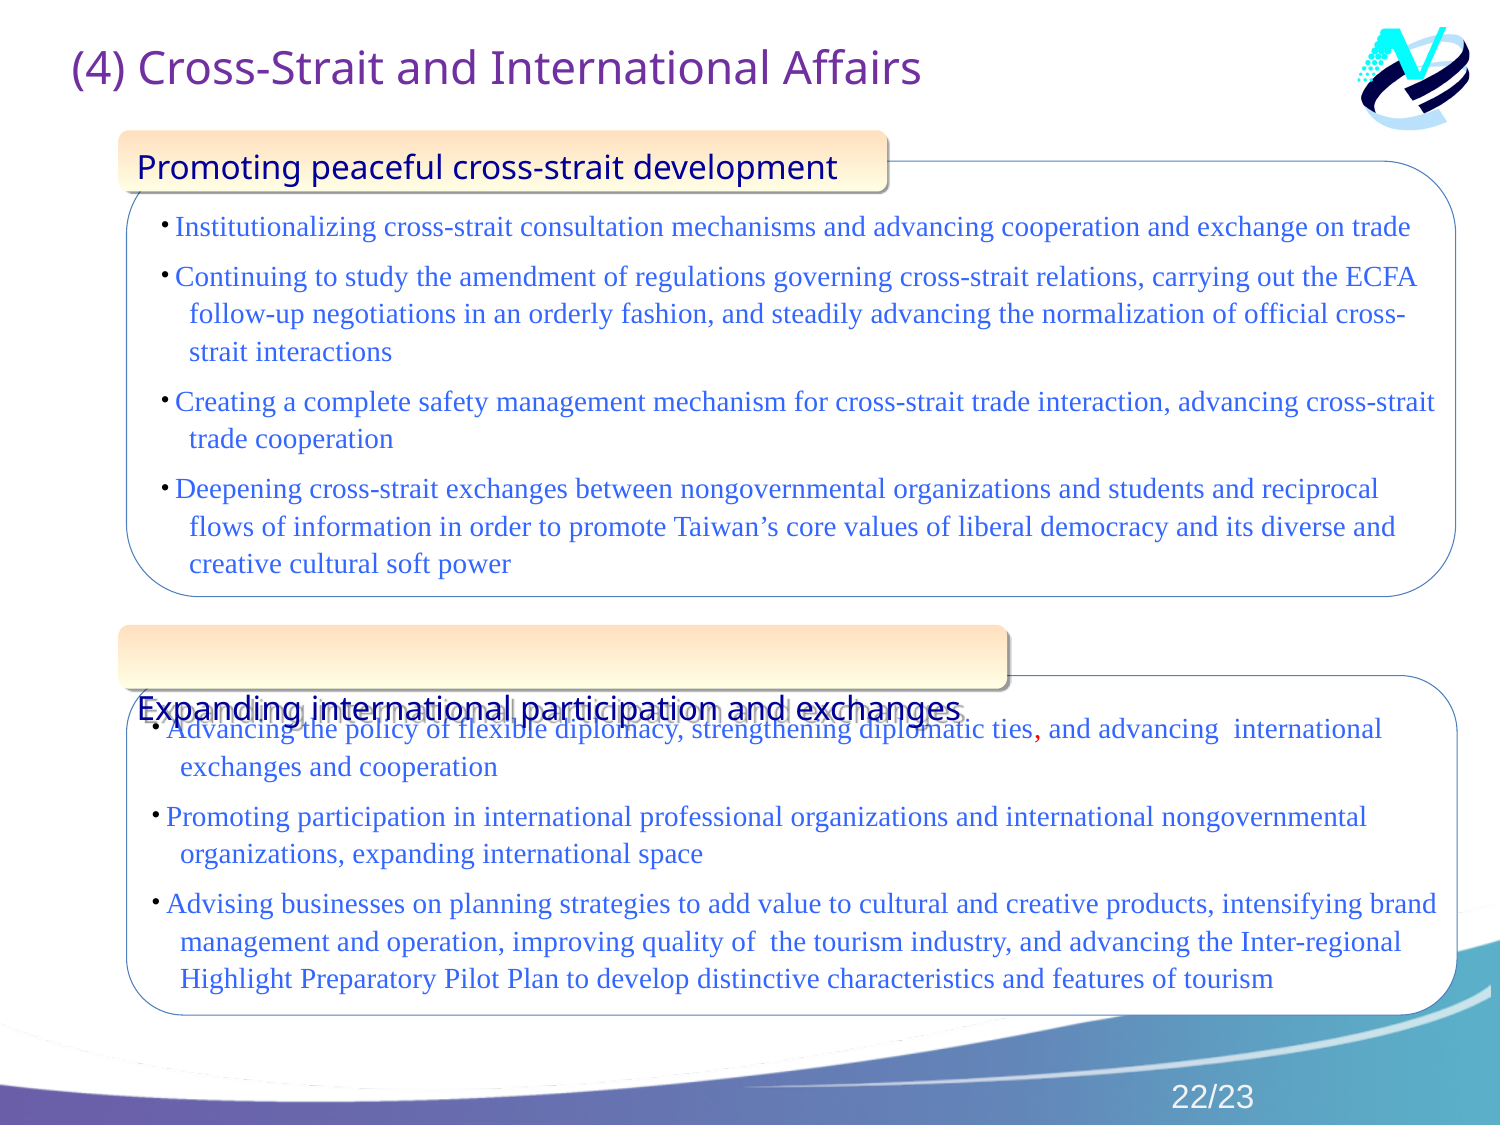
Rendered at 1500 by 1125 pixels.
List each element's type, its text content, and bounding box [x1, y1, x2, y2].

text_box [646, 942, 652, 950]
text_box Expanding international participation and exchanges [118, 624, 1008, 689]
text_box [1086, 942, 1092, 950]
text_box [126, 700, 1458, 1016]
text_box [137, 675, 1447, 699]
text_box Institutionalizing cross-strait consultation mechanisms and advancing cooperation and exchange on trade Continuing to study the amendment of regulations governing cross-strait relations, carrying out the ECFA follow-up negotiations in an orderly fashion, and steadily advancing the normalization of official cross-strait interactions Creating a complete safety management mechanism for cross-strait trade interaction, advancing cross-strait trade cooperation Deepening cross-strait exchanges between nongovernmental organizations and students and reciprocal flows of information in order to promote Taiwan’s core values of liberal democracy and its diverse and creative cultural soft power [146, 197, 1459, 540]
text_box Promoting peaceful cross-strait development [118, 130, 888, 192]
text_box [368, 942, 374, 950]
text_box [825, 942, 832, 950]
text_box [937, 942, 943, 950]
text_box [472, 942, 479, 950]
text_box [1354, 942, 1361, 950]
text_box [126, 161, 1454, 597]
text_box [952, 942, 958, 950]
text_box [406, 942, 412, 950]
text_box [390, 942, 397, 950]
text_box Advancing the policy of flexible diplomacy, strengthening diplomatic ties, and advancing international exchanges and cooperation Promoting participation in international professional organizations and international nongovernmental organizations, expanding international space Advising businesses on planning strategies to add value to cultural and creative products, intensifying brand management and operation, improving quality of the tourism industry, and advancing the Inter-regional Highlight Preparatory Pilot Plan to develop distinctive characteristics and features of tourism [136, 699, 1469, 942]
text_box [1051, 942, 1057, 950]
text_box (4) Cross-Strait and International Affairs [0, 37, 1500, 102]
text_box [661, 942, 667, 950]
text_box [571, 942, 578, 950]
text_box [548, 942, 554, 950]
text_box [735, 942, 742, 950]
text_box [840, 942, 846, 950]
